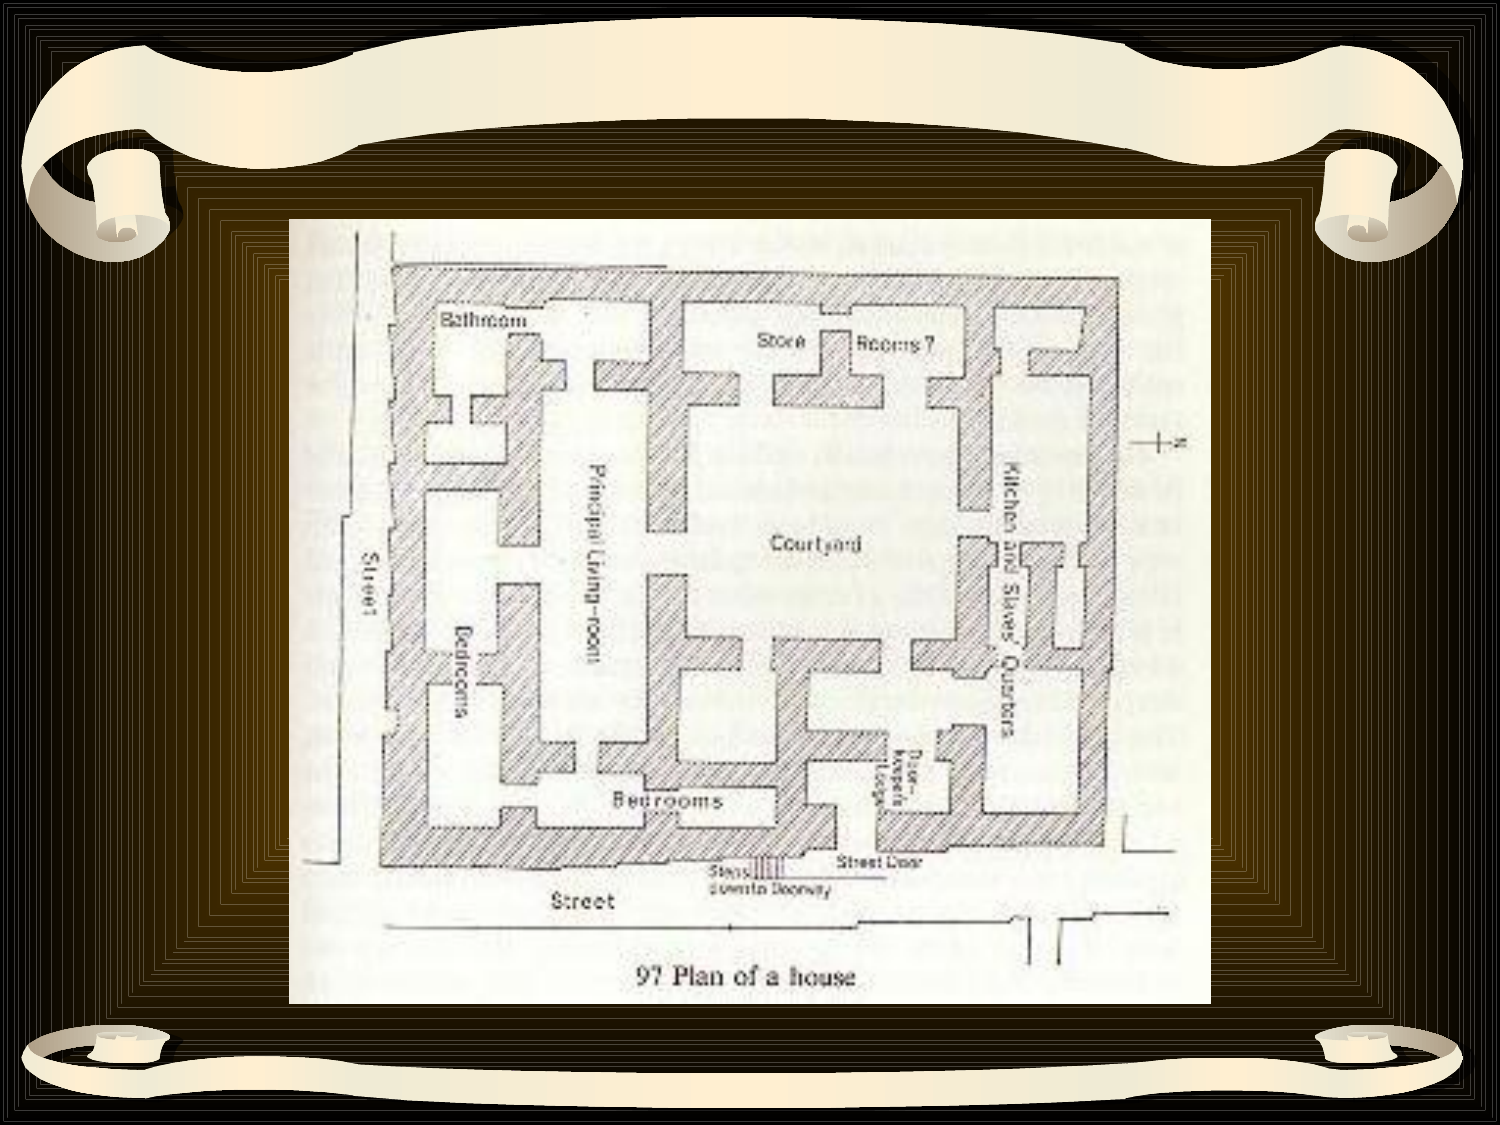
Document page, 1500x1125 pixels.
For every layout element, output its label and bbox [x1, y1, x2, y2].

picture [289, 219, 1211, 1004]
